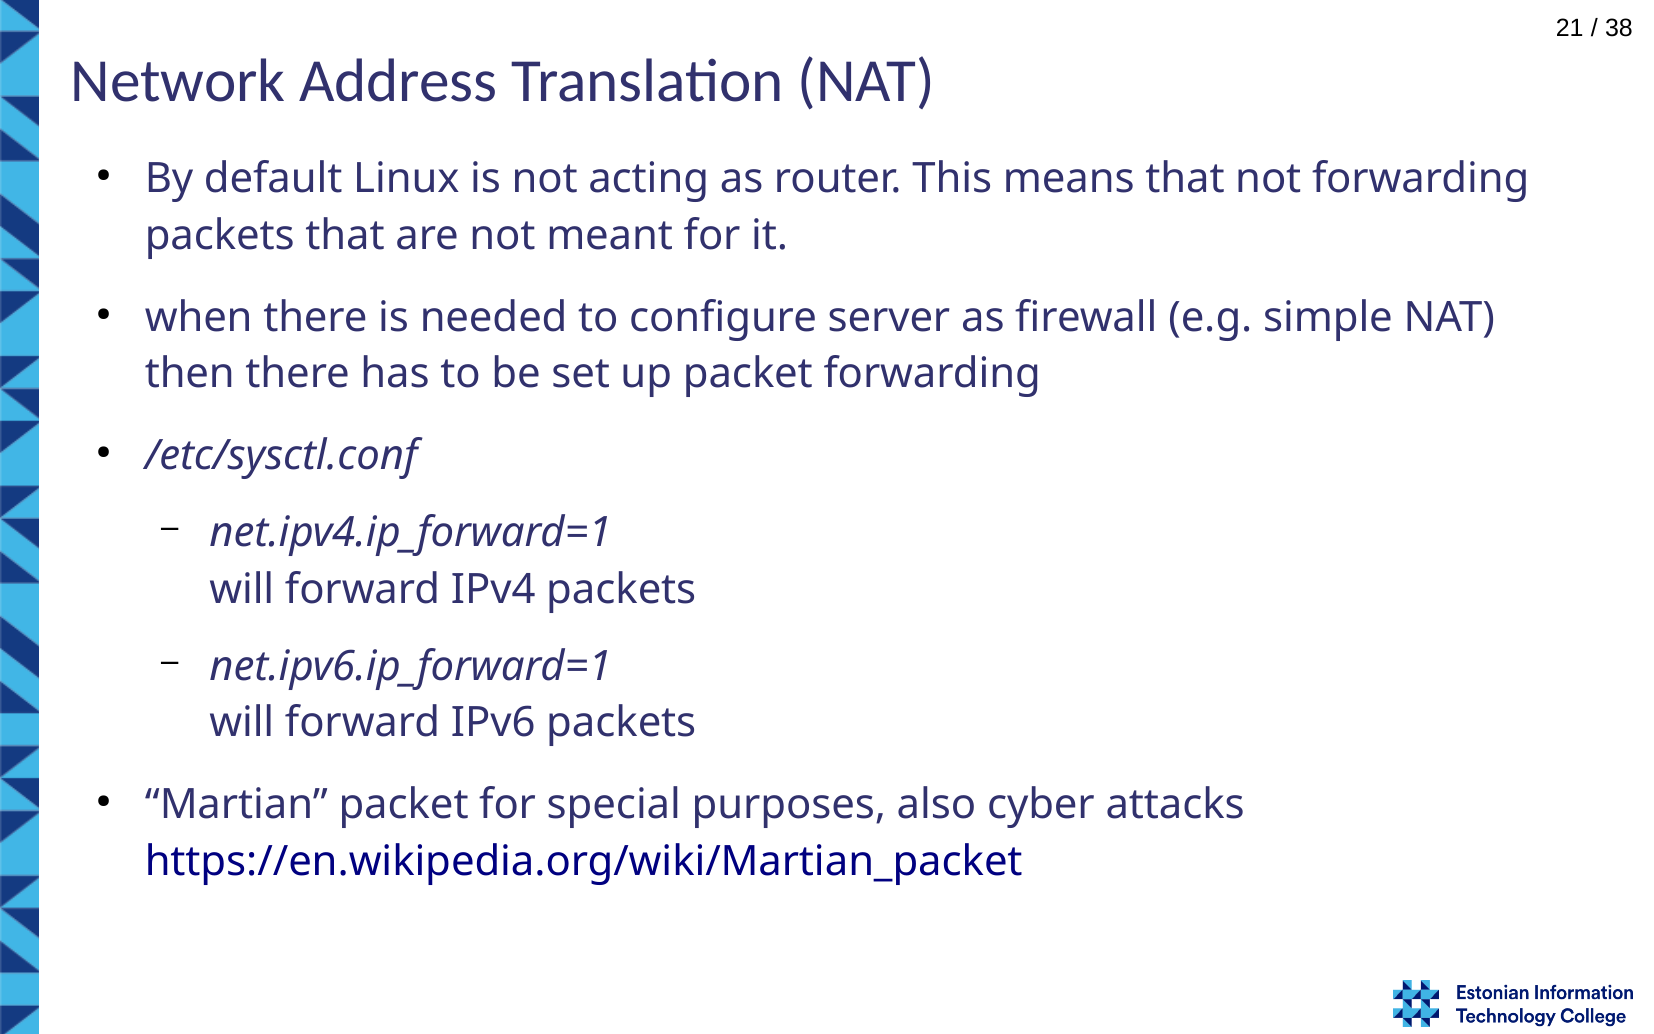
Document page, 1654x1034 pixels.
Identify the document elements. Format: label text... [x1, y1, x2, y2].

list By default Linux is not acting as router. This means that not forwarding packets that are not meant for it. when there is needed to configure server as firewall (e.g. simple NAT) then there has to be set up packet forwarding /etc/sysctl.conf net.ipv4.ip_forward=1 will forward IPv4 packets net.ipv6.ip_forward=1 will forward IPv6 packets “Martian” packet for special purposes, also cyber attacks https://en.wikipedia.org/wiki/Martian_packet [80, 147, 1536, 891]
title Network Address Translation (NAT) [70, 41, 1630, 130]
picture [1393, 980, 1633, 1027]
